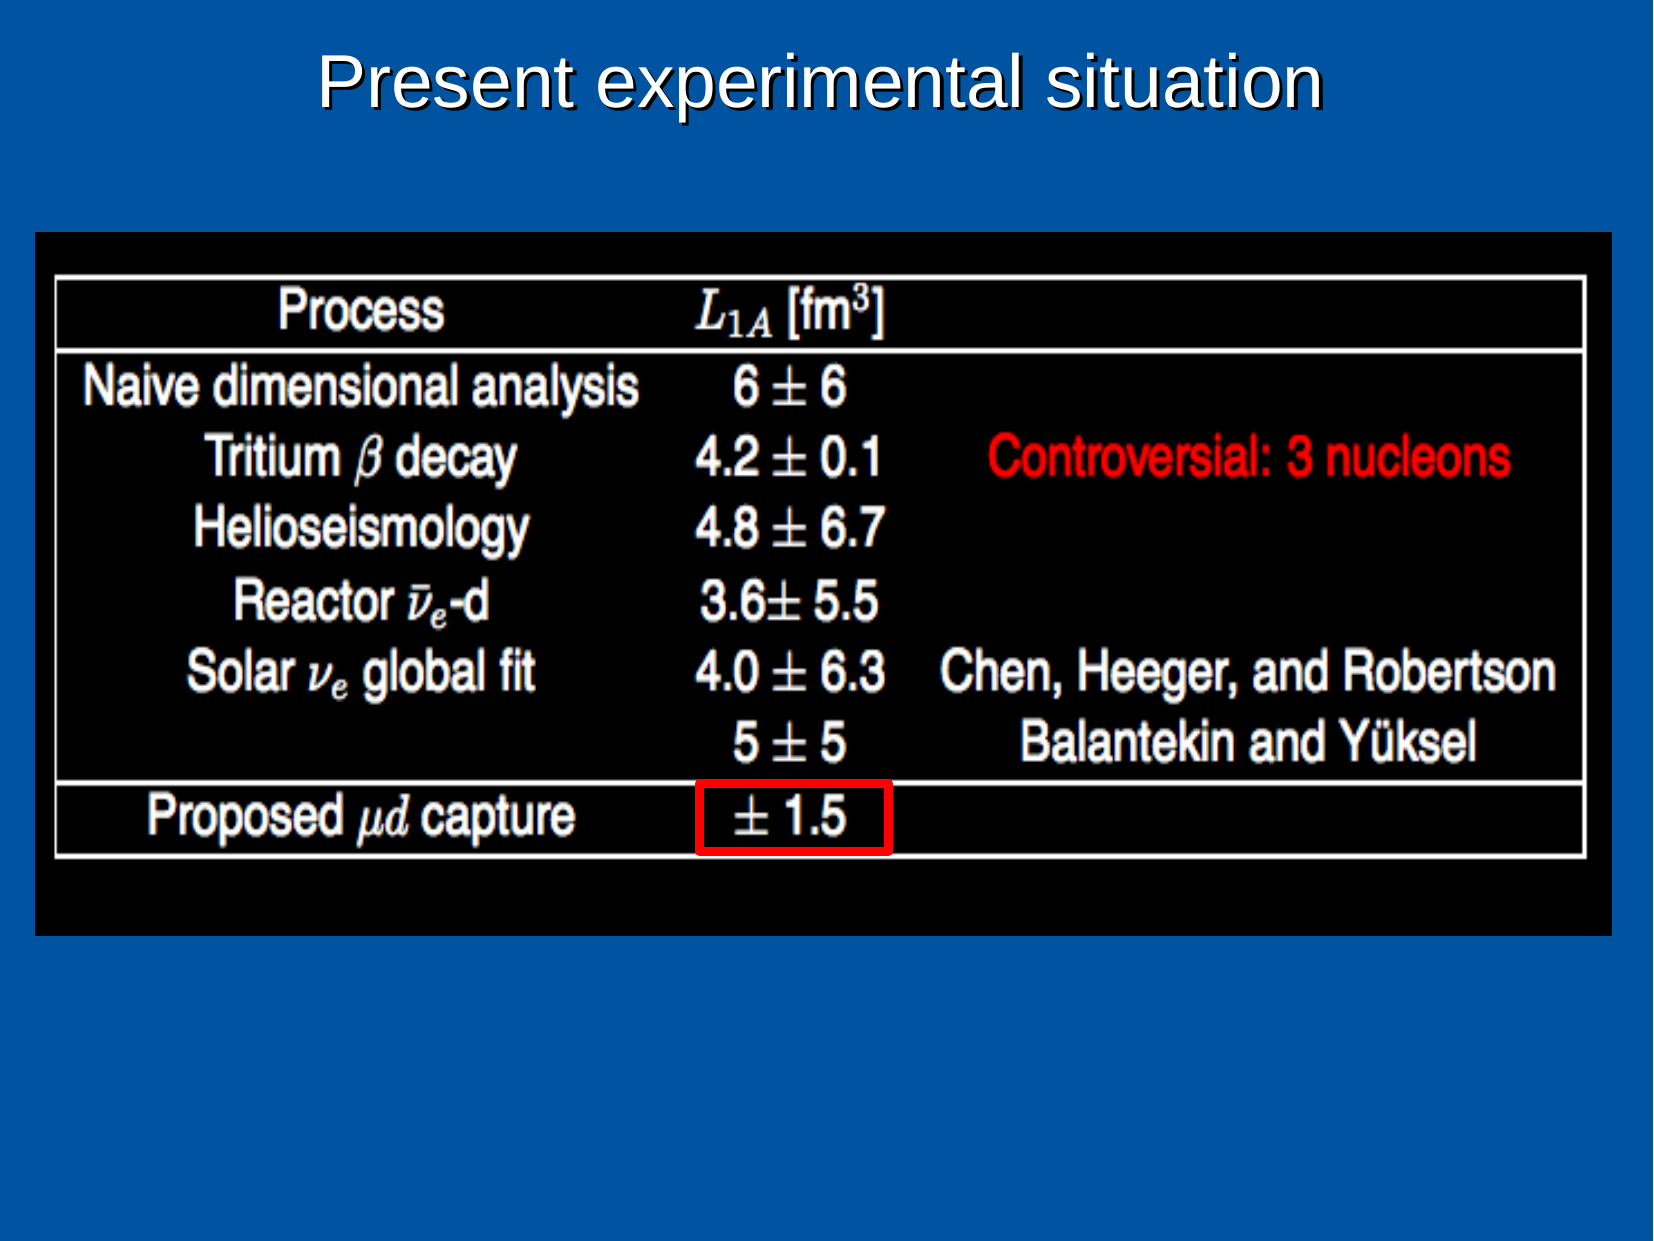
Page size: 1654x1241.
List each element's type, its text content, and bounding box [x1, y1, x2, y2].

picture [35, 232, 1612, 936]
text_box Present experimental situation [195, 32, 1447, 132]
